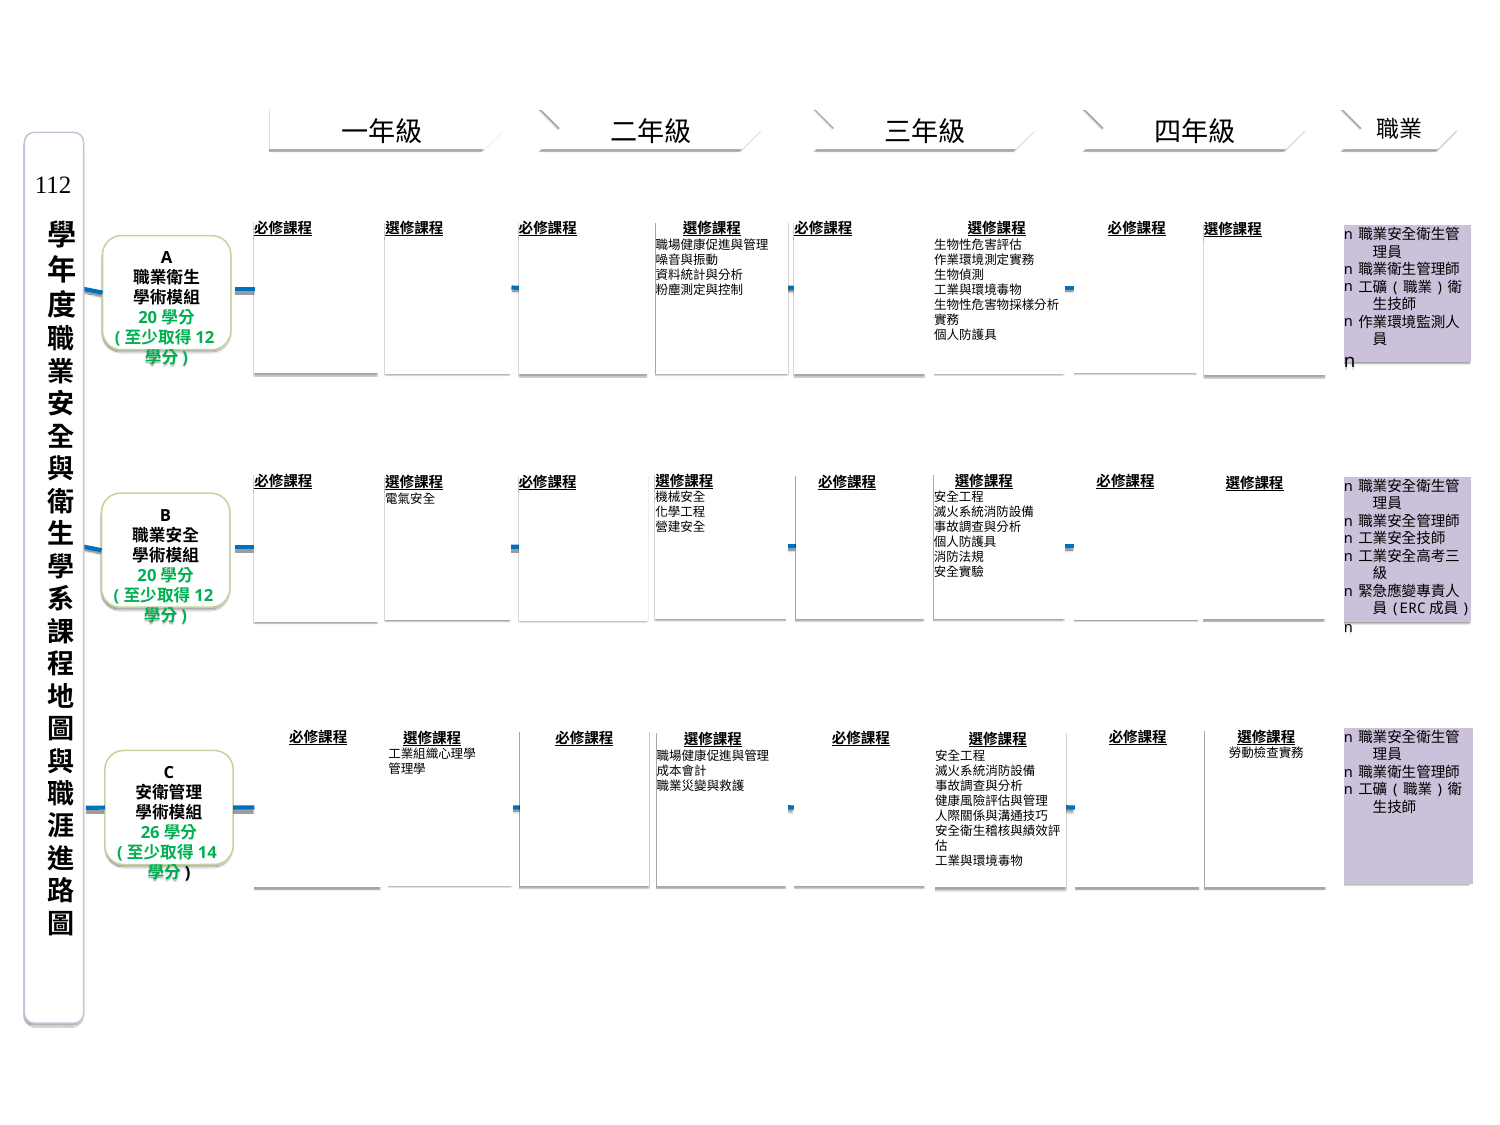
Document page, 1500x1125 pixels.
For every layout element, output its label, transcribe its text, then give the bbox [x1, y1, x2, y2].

text_box 必修課程 [794, 729, 928, 886]
text_box A 職業衛生 學術模組 20學分 (至少取得12學分) [102, 235, 231, 350]
text_box 選修課程 職場健康促進與管理 成本會計 職業災變與救護 [657, 730, 788, 886]
text_box 112 [29, 168, 77, 211]
text_box 選修課程 生物性危害評估 作業環境測定實務 生物偵測 工業與環境毒物 生物性危害物採樣分析實務 個人防護具 [934, 219, 1065, 374]
text_box 職業安全衛生管理員 職業安全管理師 工業安全技師 工業安全高考三級 緊急應變專責人員(ERC成員) [1344, 477, 1471, 622]
text_box 職業安全衛生管理員 職業衛生管理師 工礦(職業)衛生技師 作業環境監測人員 [1344, 225, 1471, 362]
text_box 選修課程 勞動檢查實務 [1205, 728, 1328, 887]
text_box 選修課程 安全工程 滅火系統消防設備 事故調查與分析 個人防護具 消防法規 安全實驗 [934, 472, 1065, 619]
text_box 選修課程 職場健康促進與管理 噪音與振動 資料統計與分析 粉塵測定與控制 [656, 219, 788, 374]
text_box 必修課程 [1074, 218, 1199, 373]
text_box 選修課程 [1203, 474, 1327, 619]
text_box 必修課程 [520, 729, 649, 886]
text_box 選修課程 [385, 219, 511, 374]
text_box 一年級 [269, 107, 506, 150]
text_box B 職業安全 學術模組 20學分 (至少取得12學分) [101, 493, 230, 608]
text_box 選修課程 電氣安全 [385, 473, 511, 620]
text_box 必修課程 [254, 219, 381, 373]
text_box 四年級 [1082, 107, 1308, 150]
text_box 學年度職業安全與衛生學系課程地圖與職涯進路圖 [24, 132, 84, 1024]
text_box 必修課程 [796, 473, 926, 619]
text_box 必修課程 [254, 472, 381, 622]
text_box 選修課程 工業組織心理學 管理學 [388, 729, 513, 886]
text_box 選修課程 [1204, 220, 1327, 375]
text_box 必修課程 [254, 728, 382, 887]
text_box 選修課程 安全工程 滅火系統消防設備 事故調查與分析 健康風險評估與管理 人際關係與溝通技巧 安全衛生稽核與績效評估 工業與環境毒物 [935, 730, 1066, 887]
text_box 二年級 [538, 107, 764, 150]
text_box 三年級 [813, 107, 1038, 150]
text_box 必修課程 [1075, 728, 1201, 887]
text_box 必修課程 [1074, 472, 1199, 620]
text_box 必修課程 [519, 473, 648, 621]
text_box 選修課程 機械安全 化學工程 營建安全 [655, 472, 788, 619]
text_box 必修課程 [794, 219, 927, 374]
text_box 職業 [1340, 107, 1459, 150]
text_box 職業安全衛生管理員 職業衛生管理師 工礦(職業)衛生技師 [1344, 728, 1473, 884]
text_box C 安衛管理 學術模組 26學分 (至少取得14學分) [104, 750, 234, 865]
text_box 必修課程 [519, 219, 648, 374]
